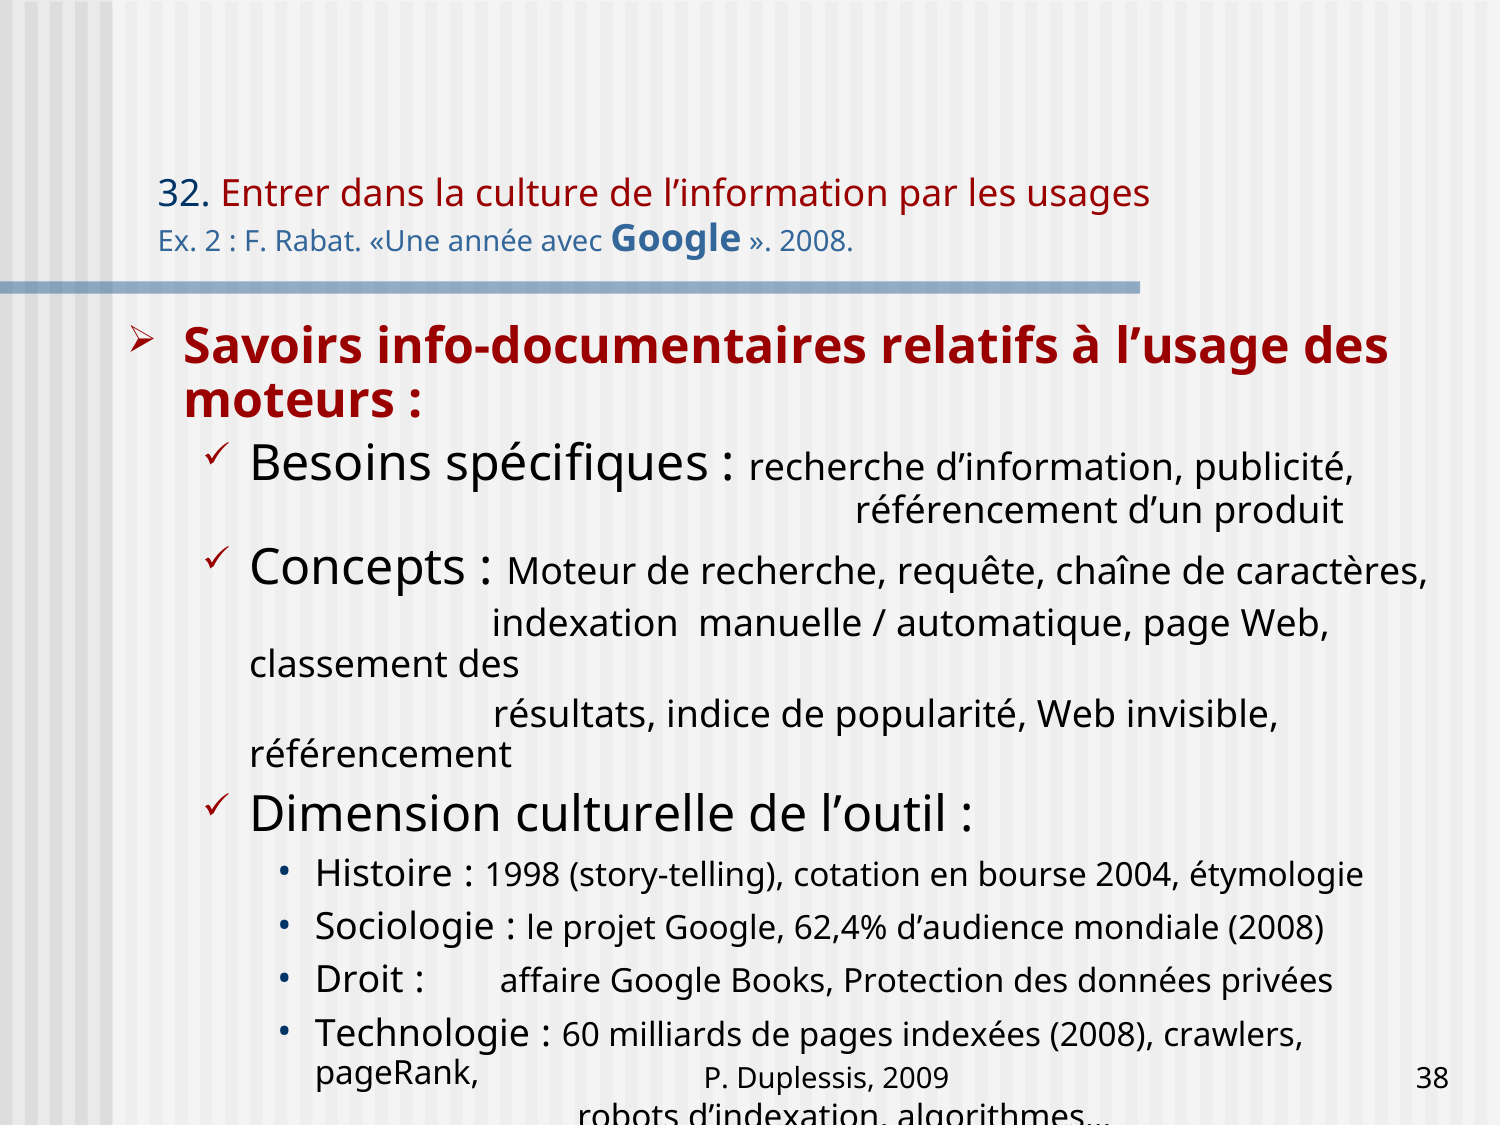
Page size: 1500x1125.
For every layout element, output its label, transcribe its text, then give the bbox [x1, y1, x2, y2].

list Savoirs info-documentaires relatifs à l’usage des moteurs : Besoins spécifiques : recherche d’information, publicité, référencement d’un produit Concepts : Moteur de recherche, requête, chaîne de caractères, indexation manuelle / automatique, page Web, classement des résultats, indice de popularité, Web invisible, référencement Dimension culturelle de l’outil : Histoire : 1998 (story-telling), cotation en bourse 2004, étymologie Sociologie : le projet Google, 62,4% d’audience mondiale (2008) Droit : affaire Google Books, Protection des données privées Technologie : 60 milliards de pages indexées (2008), crawlers, pageRank, robots d’indexation, algorithmes… Economie : publicité contextuelle, liens sponsorisés (adwords, adsense) Chiffre d’affaire : 4,2 milliards $ (2008) Entre 30 et 40% du marché de l’e-pub Stratégie commerciale : services, partenaires, monopole [112, 312, 1481, 1125]
title 32. Entrer dans la culture de l’information par les usages Ex. 2 : F. Rabat. «Une année avec Google ». 2008. [142, 160, 1482, 267]
